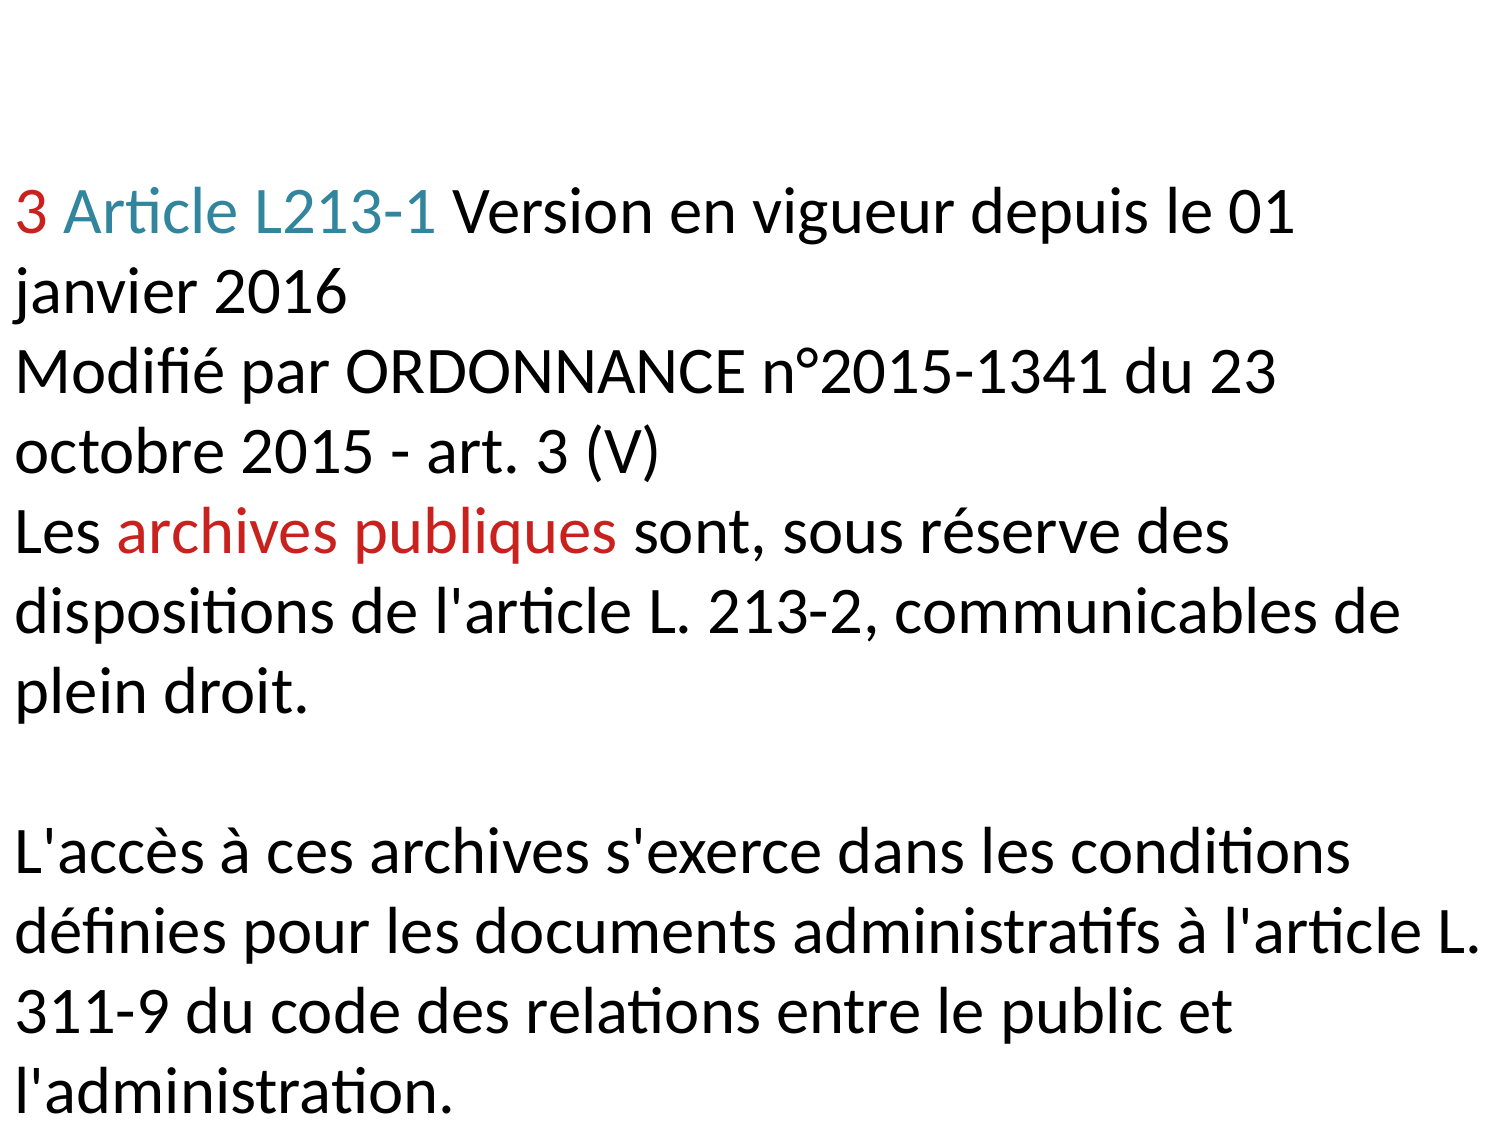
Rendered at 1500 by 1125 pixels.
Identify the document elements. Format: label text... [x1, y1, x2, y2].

text_box 3 Article L213-1 Version en vigueur depuis le 01 janvier 2016 Modifié par ORDONNANCE n°2015-1341 du 23 octobre 2015 - art. 3 (V) Les archives publiques sont, sous réserve des dispositions de l'article L. 213-2, communicables de plein droit. L'accès à ces archives s'exerce dans les conditions définies pour les documents administratifs à l'article L. 311-9 du code des relations entre le public et l'administration. [0, 0, 1500, 1125]
